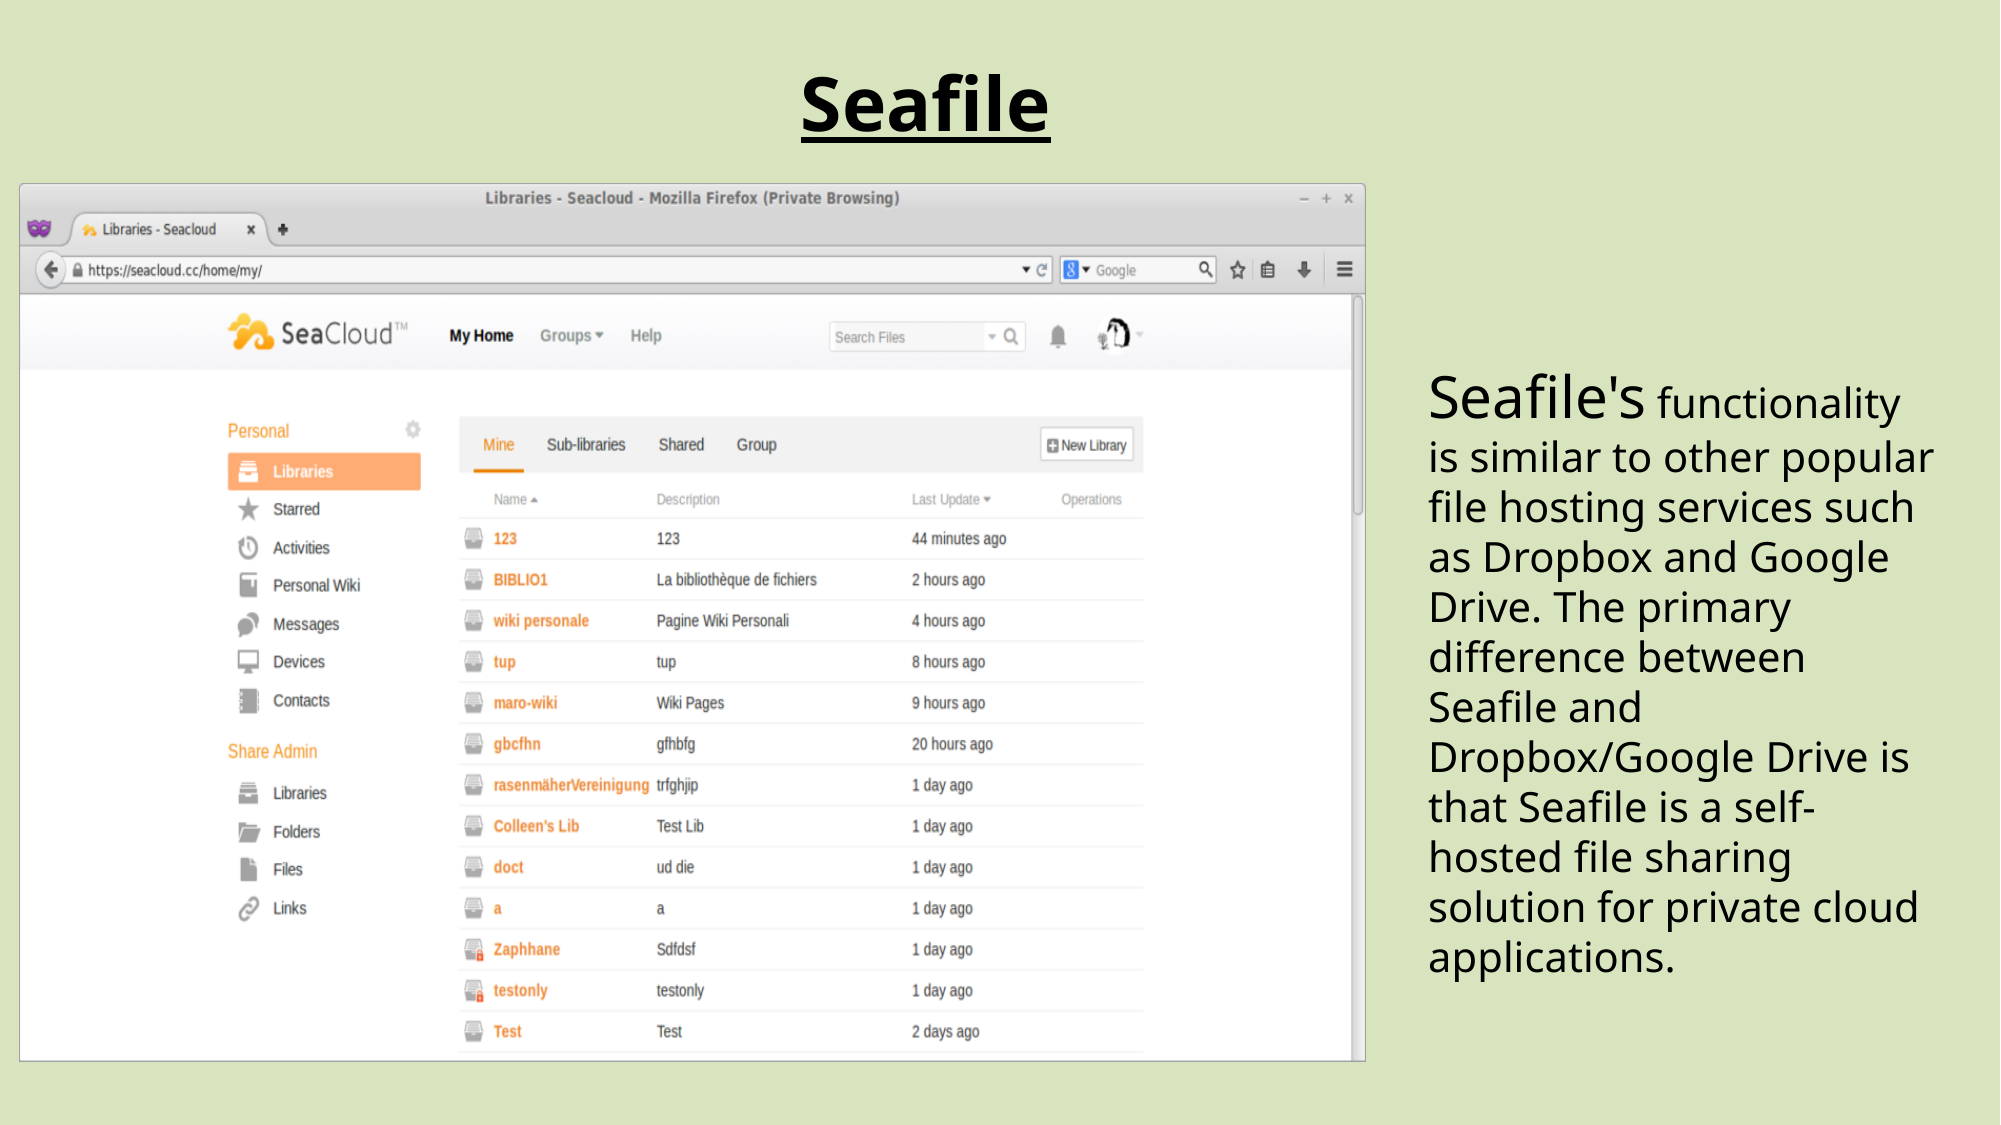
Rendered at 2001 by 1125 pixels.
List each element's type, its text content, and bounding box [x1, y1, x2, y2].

picture [19, 183, 1366, 1063]
text_box Seafile's functionality is similar to other popular file hosting services such as Dropbox and Google Drive. The primary difference between Seafile and Dropbox/Google Drive is that Seafile is a self-hosted file sharing solution for private cloud applications. [1413, 353, 1956, 989]
text_box Seafile [220, 0, 1632, 205]
